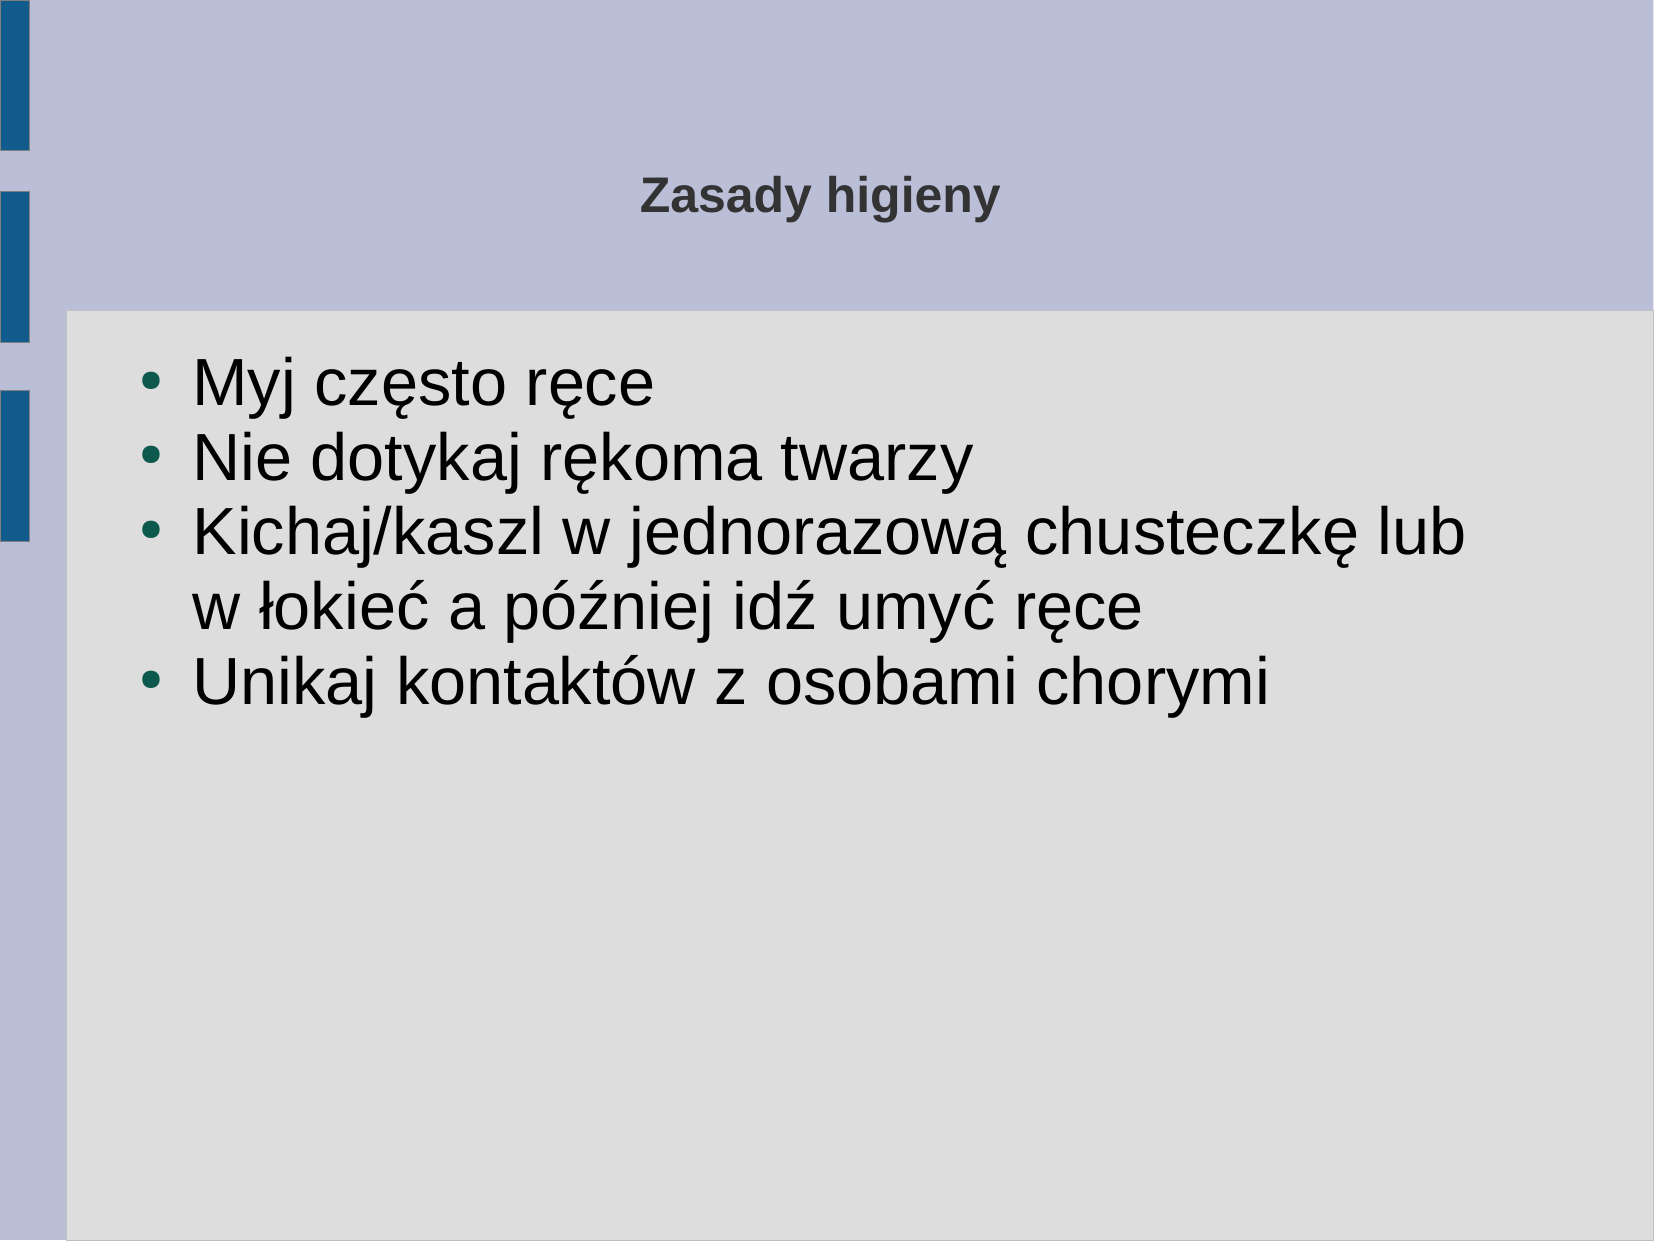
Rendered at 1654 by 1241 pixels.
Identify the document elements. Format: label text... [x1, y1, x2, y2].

title Zasady higieny [121, 91, 1534, 299]
list Myj często ręce Nie dotykaj rękoma twarzy Kichaj/kaszl w jednorazową chusteczkę lub w łokieć a później idź umyć ręce Unikaj kontaktów z osobami chorymi [121, 344, 1534, 1127]
